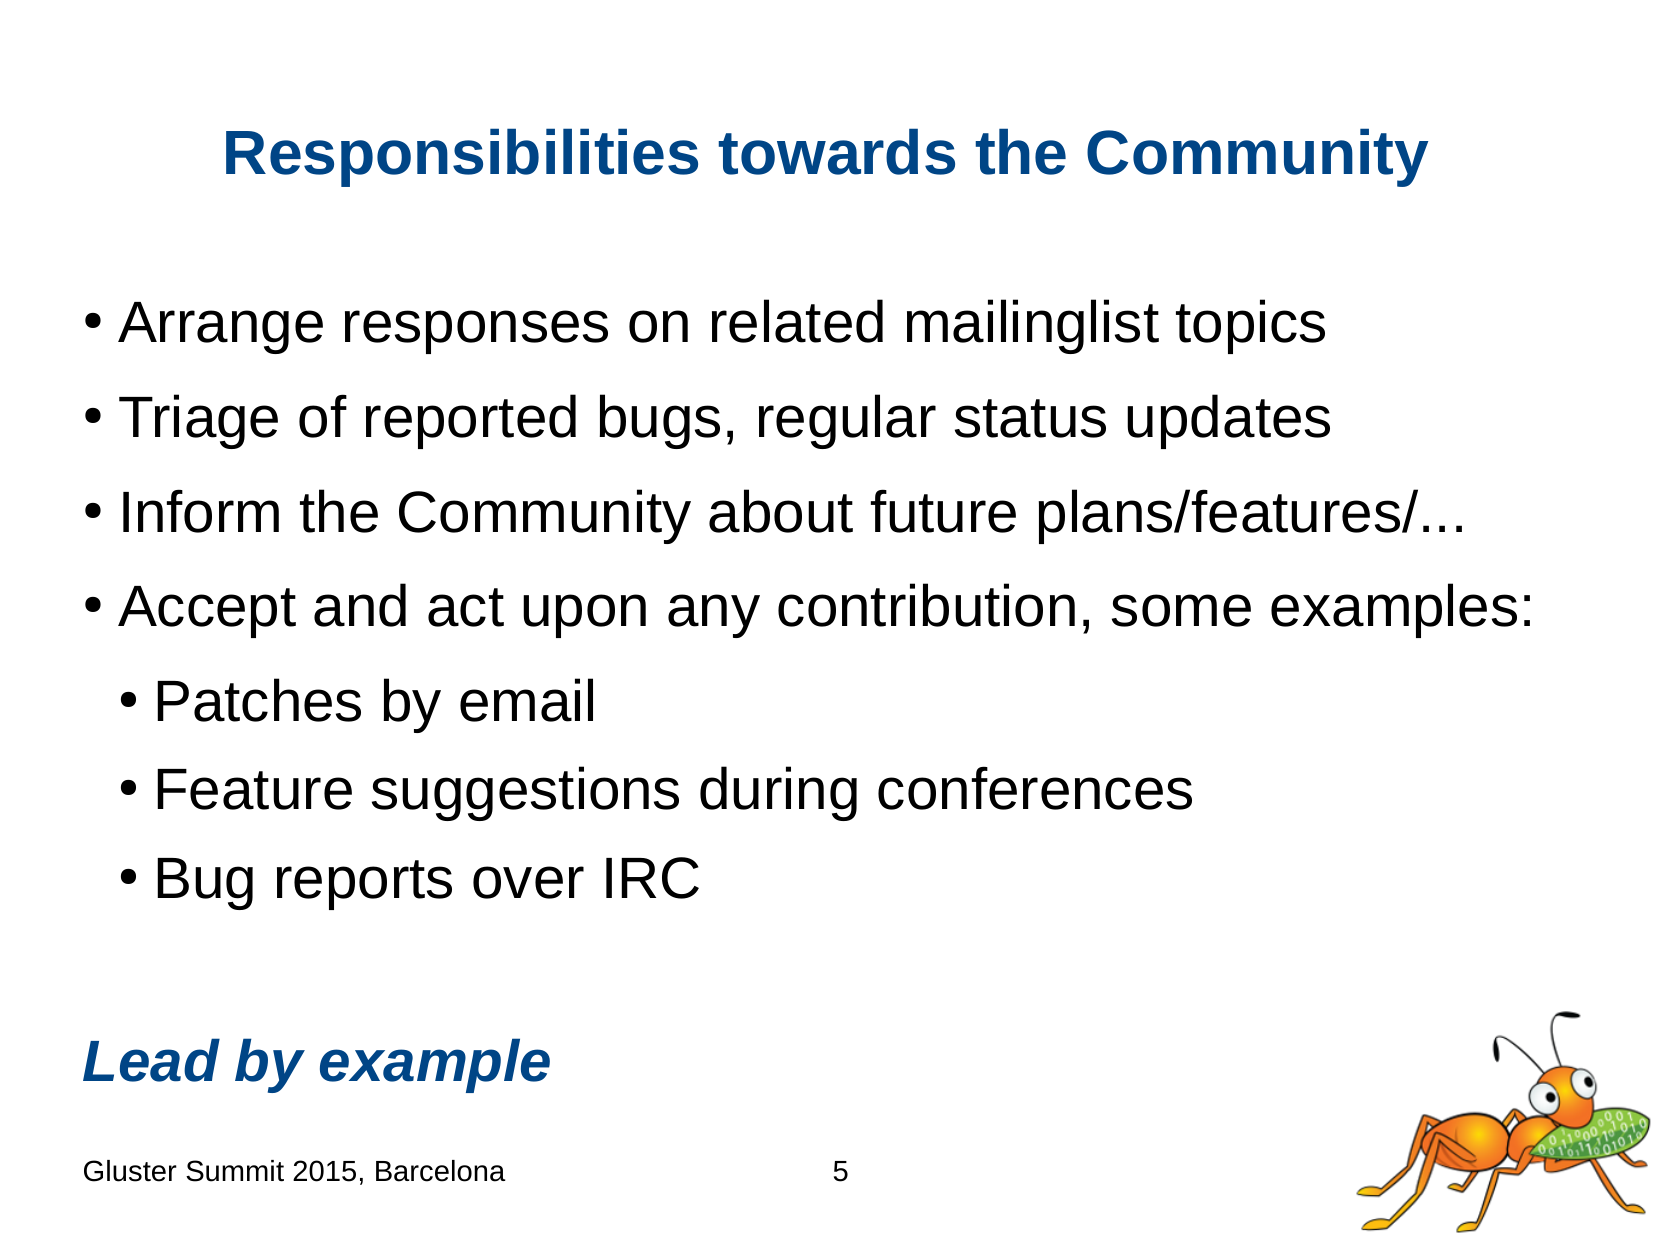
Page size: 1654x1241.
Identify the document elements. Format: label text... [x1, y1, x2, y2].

picture [1353, 1009, 1654, 1235]
list Arrange responses on related mailinglist topics Triage of reported bugs, regular status updates Inform the Community about future plans/features/... Accept and act upon any contribution, some examples: Patches by email Feature suggestions during conferences Bug reports over IRC Lead by example [82, 290, 1571, 1010]
title Responsibilities towards the Community [82, 49, 1571, 257]
